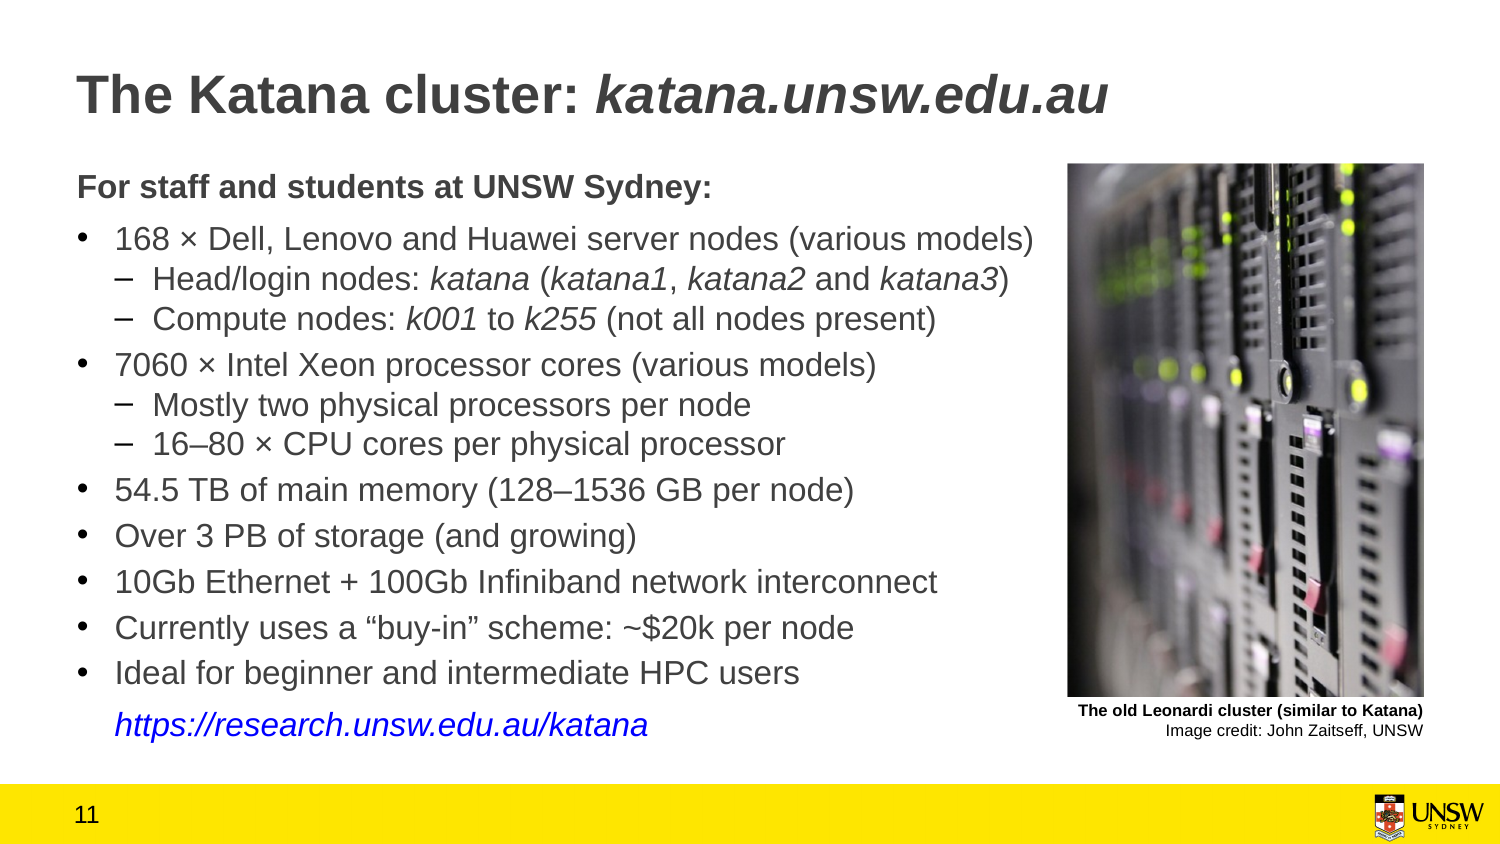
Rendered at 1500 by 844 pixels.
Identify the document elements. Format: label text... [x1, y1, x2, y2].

title The Katana cluster: katana.unsw.edu.au [76, 59, 1427, 136]
picture [0, 784, 1500, 844]
text_box <number> [59, 791, 219, 839]
picture [1067, 163, 1424, 697]
text_box The old Leonardi cluster (similar to Katana) Image credit: John Zaitseff, UNSW [950, 692, 1439, 748]
list For staff and students at UNSW Sydney: 168 × Dell, Lenovo and Huawei server nodes (various models) Head/login nodes: katana (katana1, katana2 and katana3) Compute nodes: k001 to k255 (not all nodes present) 7060 × Intel Xeon processor cores (various models) Mostly two physical processors per node 16–80 × CPU cores per physical processor 54.5 TB of main memory (128–1536 GB per node) Over 3 PB of storage (and growing) 10Gb Ethernet + 100Gb Infiniband network interconnect Currently uses a “buy-in” scheme: ~$20k per node Ideal for beginner and intermediate HPC users https://research.unsw.edu.au/katana [76, 165, 1424, 756]
